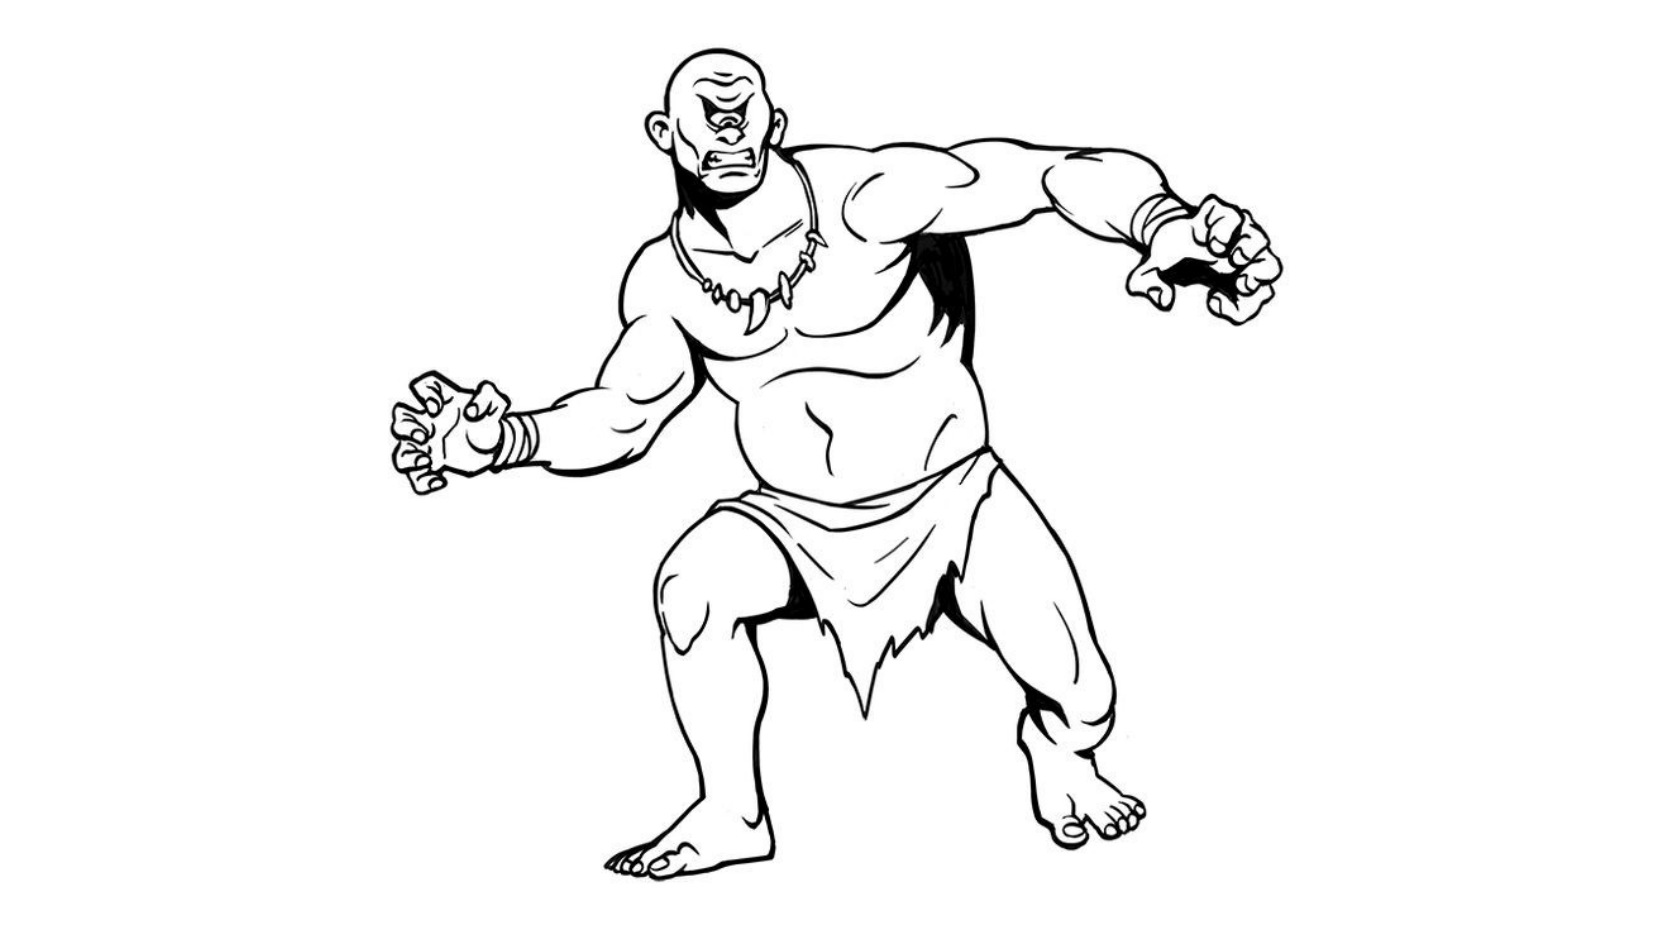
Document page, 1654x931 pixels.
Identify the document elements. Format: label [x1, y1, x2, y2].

picture [368, 3, 1299, 931]
